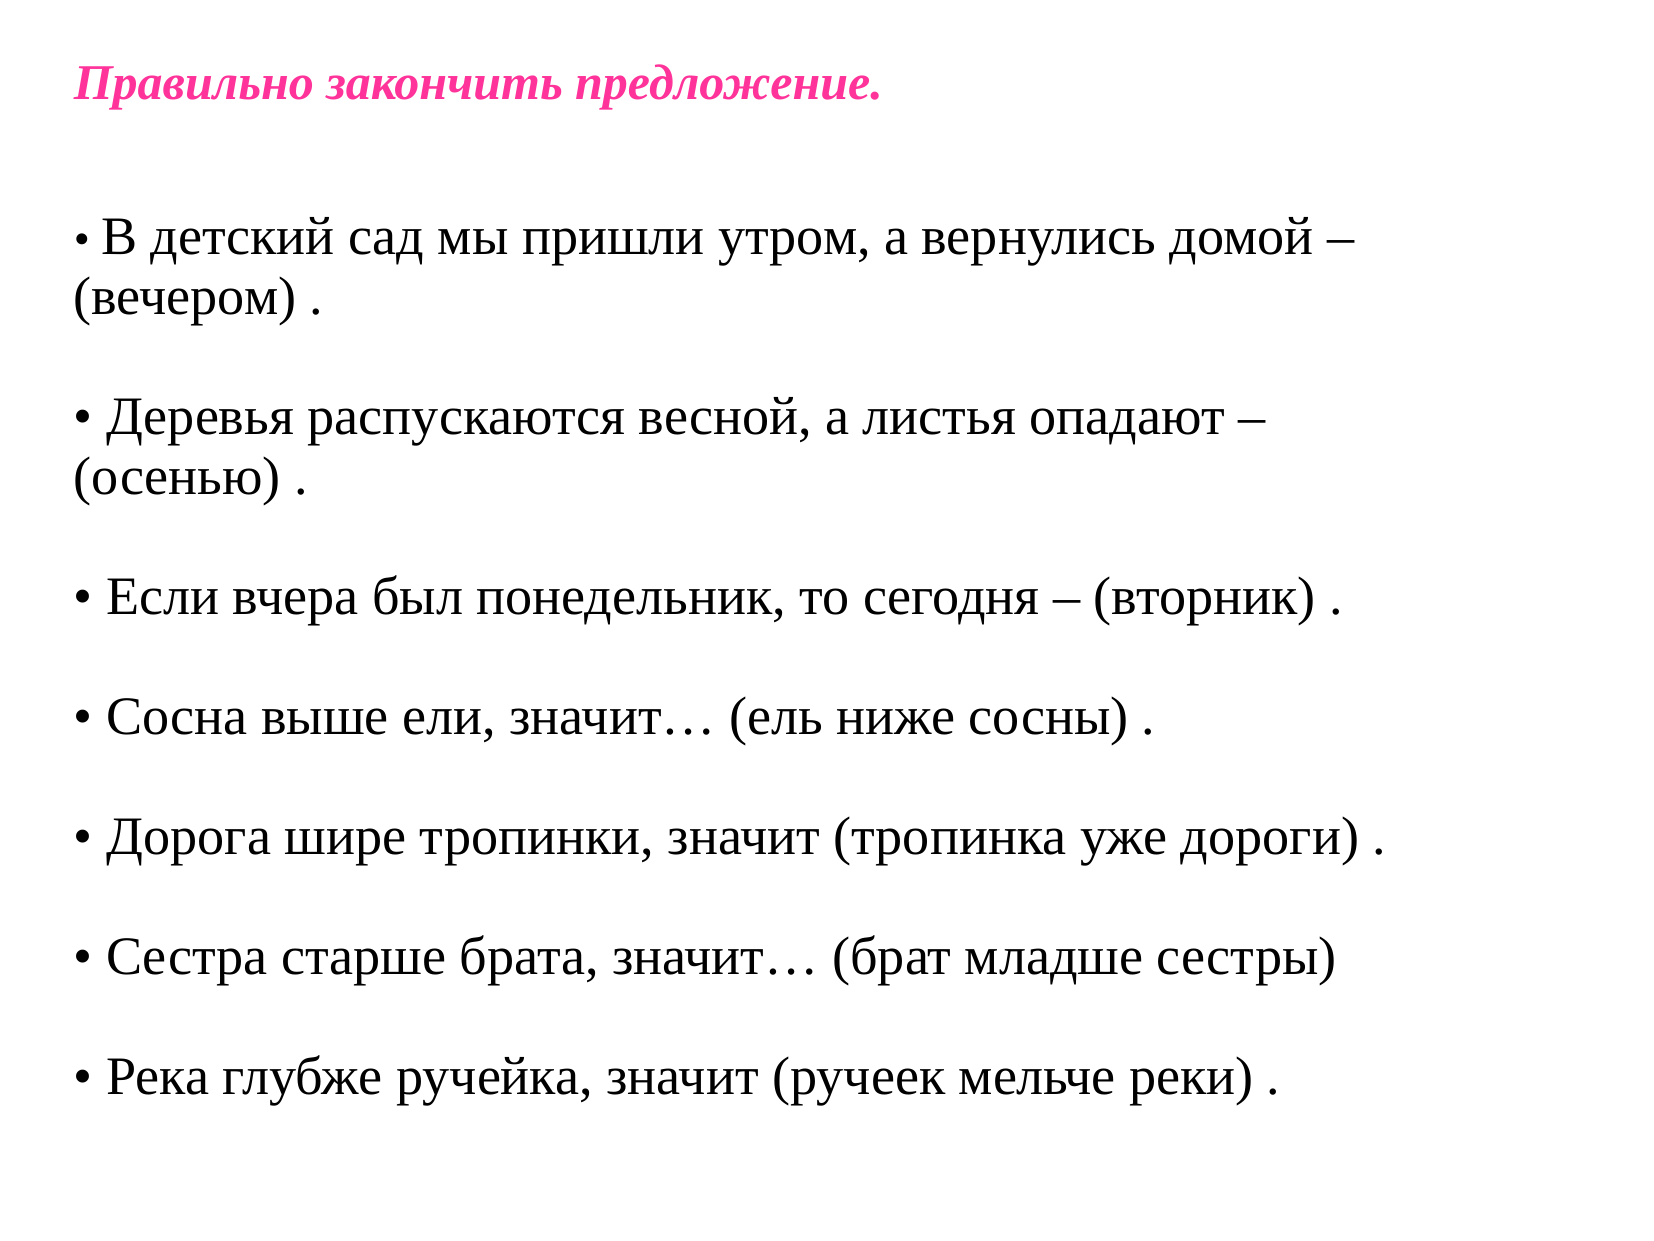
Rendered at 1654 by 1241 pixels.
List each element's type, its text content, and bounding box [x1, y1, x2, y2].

text_box Правильно закончить предложение. • В детский сад мы пришли утром, а вернулись домой – (вечером) . • Деревья распускаются весной, а листья опадают – (осенью) . • Если вчера был понедельник, то сегодня – (вторник) . • Сосна выше ели, значит… (ель ниже сосны) . • Дорога шире тропинки, значит (тропинка уже дороги) . • Сестра старше брата, значит… (брат младше сестры) • Река глубже ручейка, значит (ручеек мельче реки) . [59, 47, 1524, 1179]
